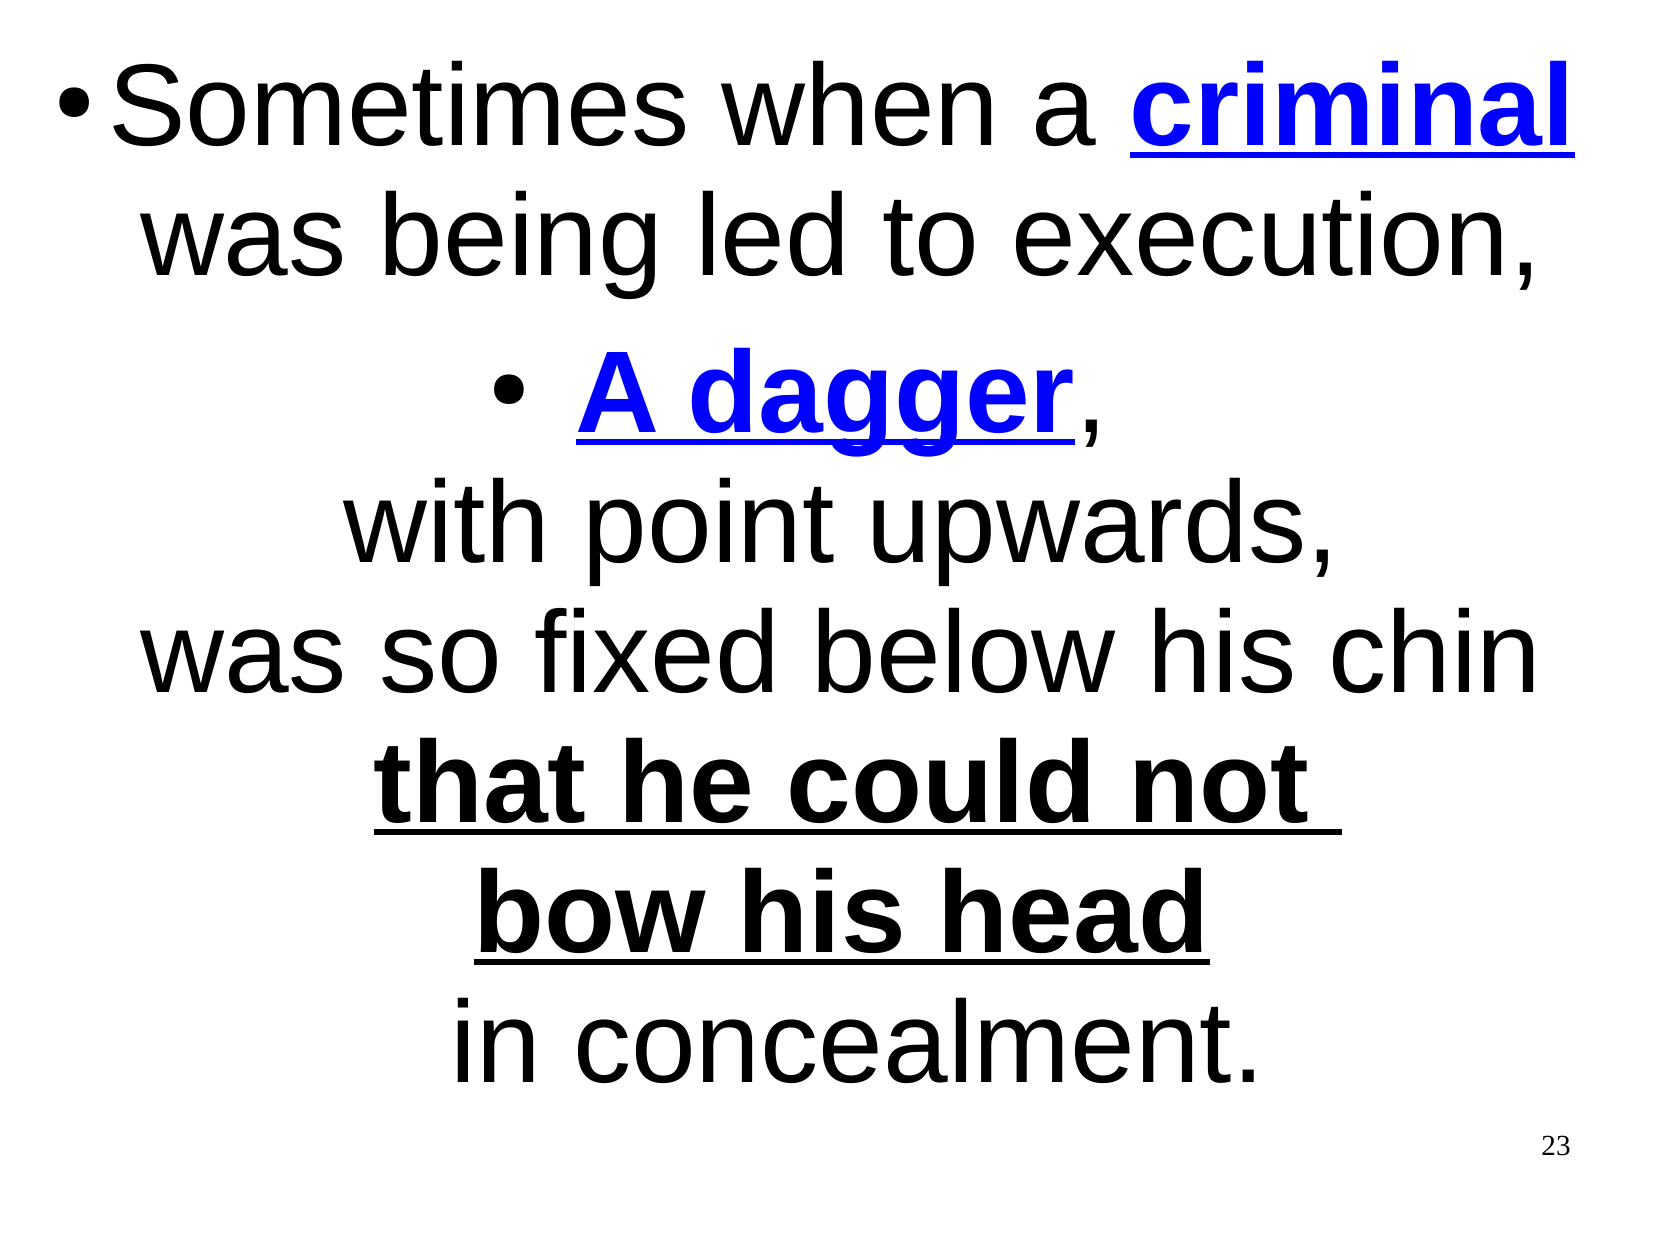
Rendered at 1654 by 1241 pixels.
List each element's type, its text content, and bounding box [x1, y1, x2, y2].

list Sometimes when a criminal was being led to execution, A dagger, with point upwards, was so fixed below his chin that he could not bow his head in concealment. [37, 40, 1613, 1241]
